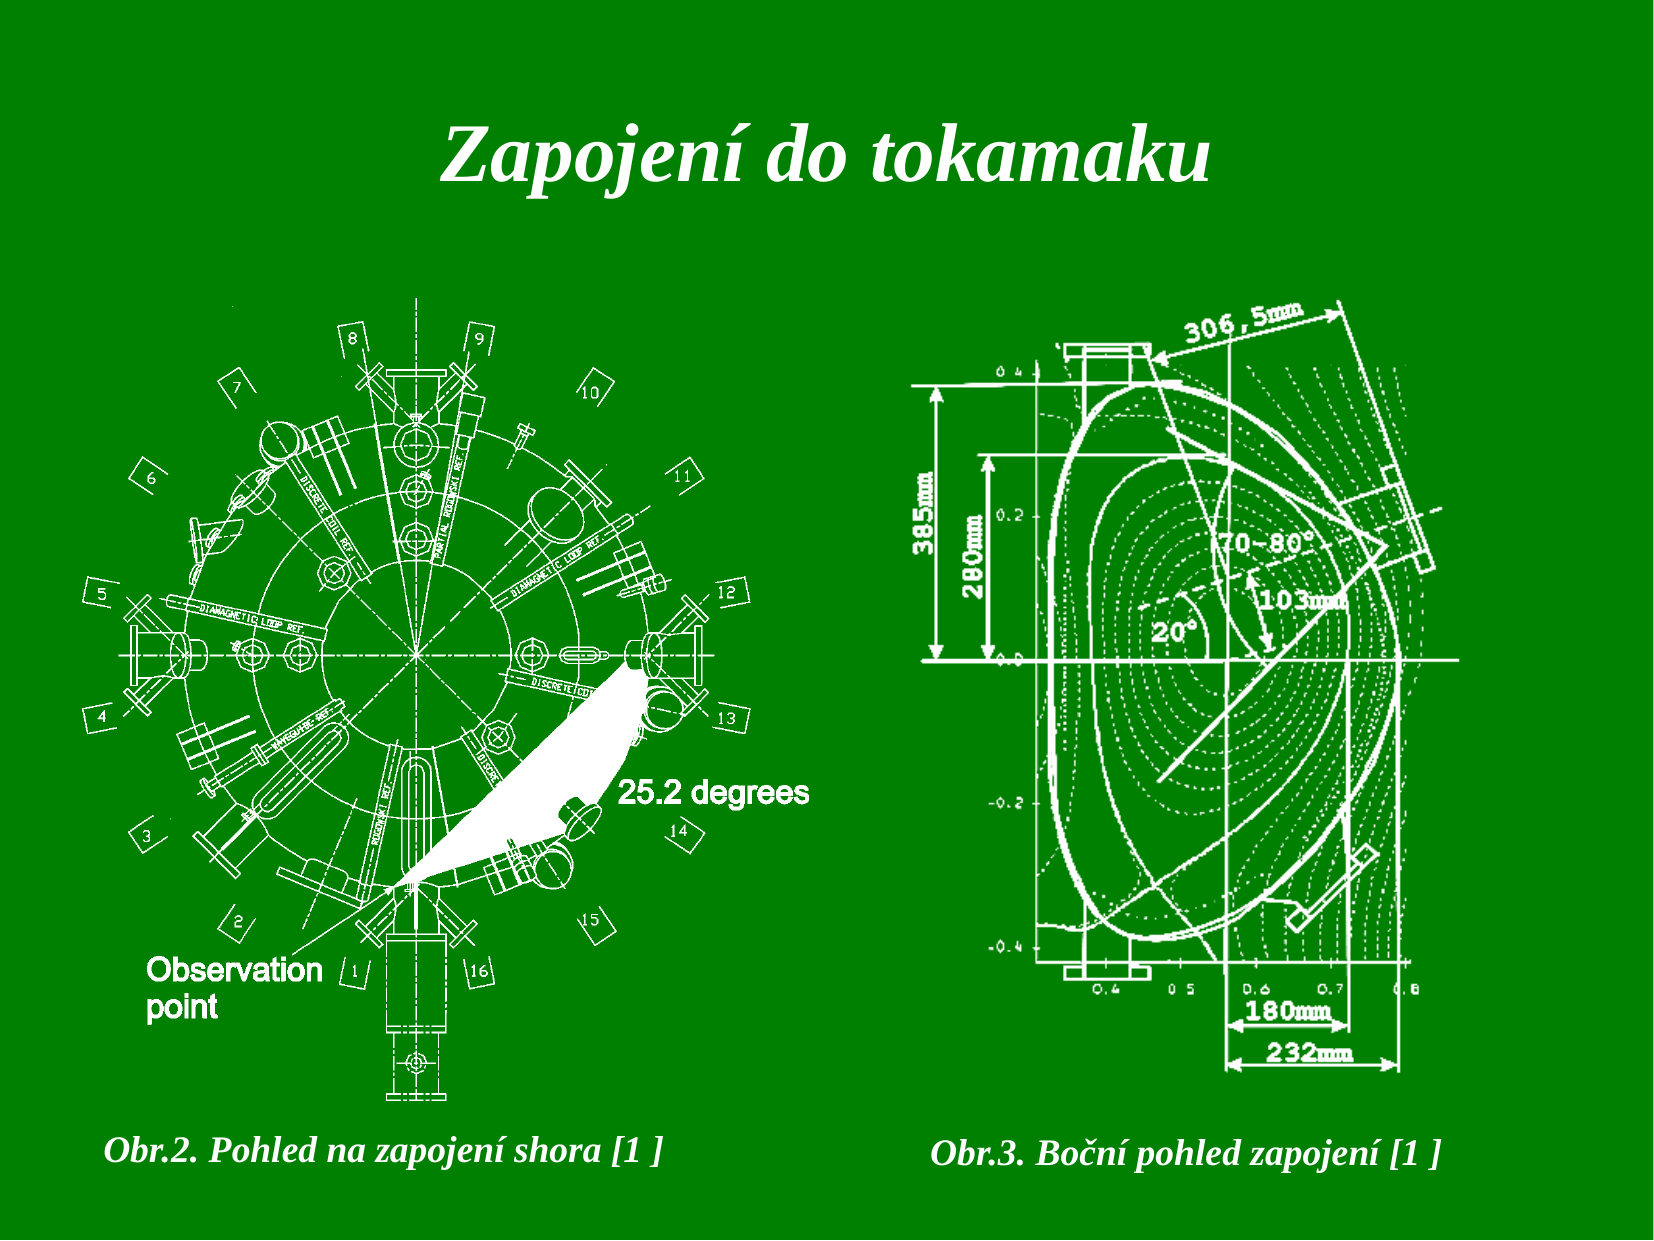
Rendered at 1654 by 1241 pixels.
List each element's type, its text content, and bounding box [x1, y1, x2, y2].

text_box Obr.3. Boční pohled zapojení [1 ] [915, 1124, 1506, 1182]
picture [885, 265, 1506, 1093]
picture [82, 298, 809, 1101]
text_box Obr.2. Pohled na zapojení shora [1 ] [88, 1122, 827, 1179]
title Zapojení do tokamaku [82, 49, 1571, 257]
